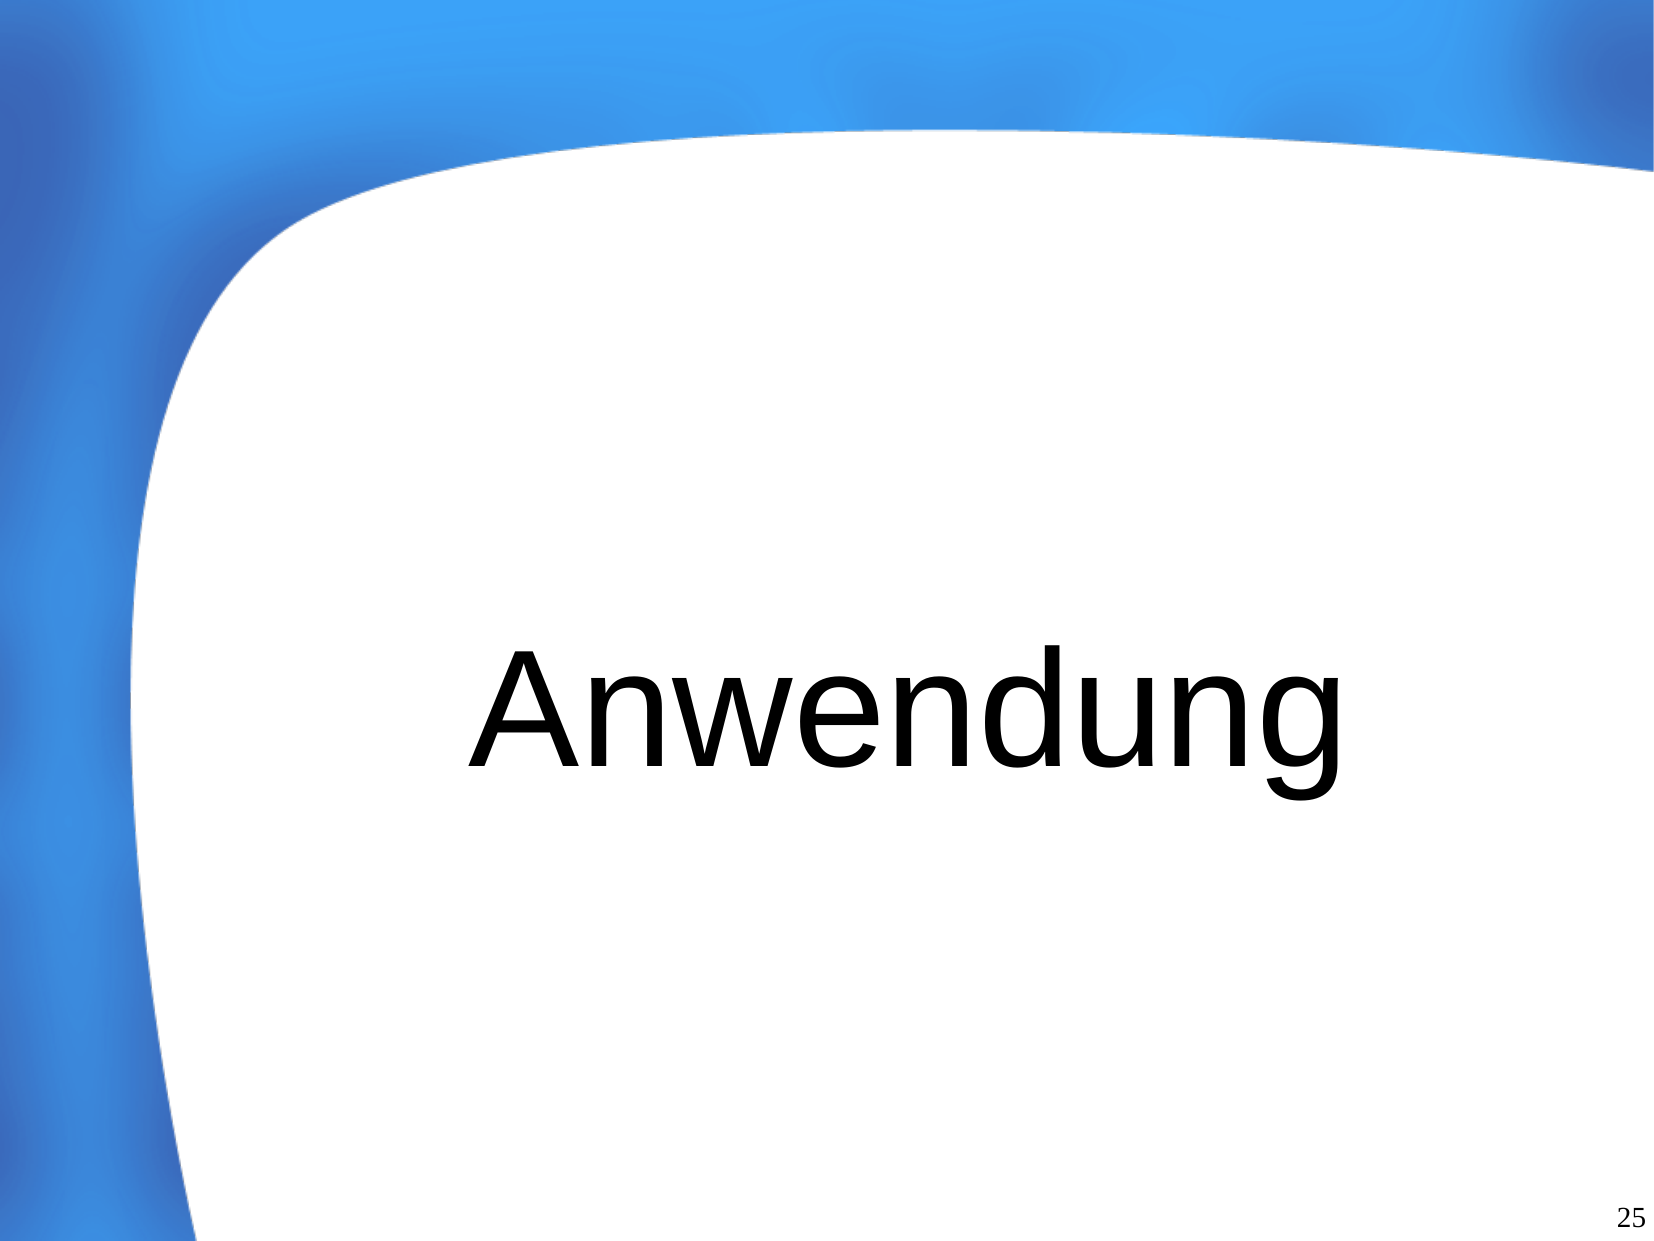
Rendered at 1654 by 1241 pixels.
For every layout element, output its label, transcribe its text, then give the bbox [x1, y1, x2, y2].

subtitle Anwendung [259, 248, 1560, 1170]
picture [0, 0, 1654, 1241]
